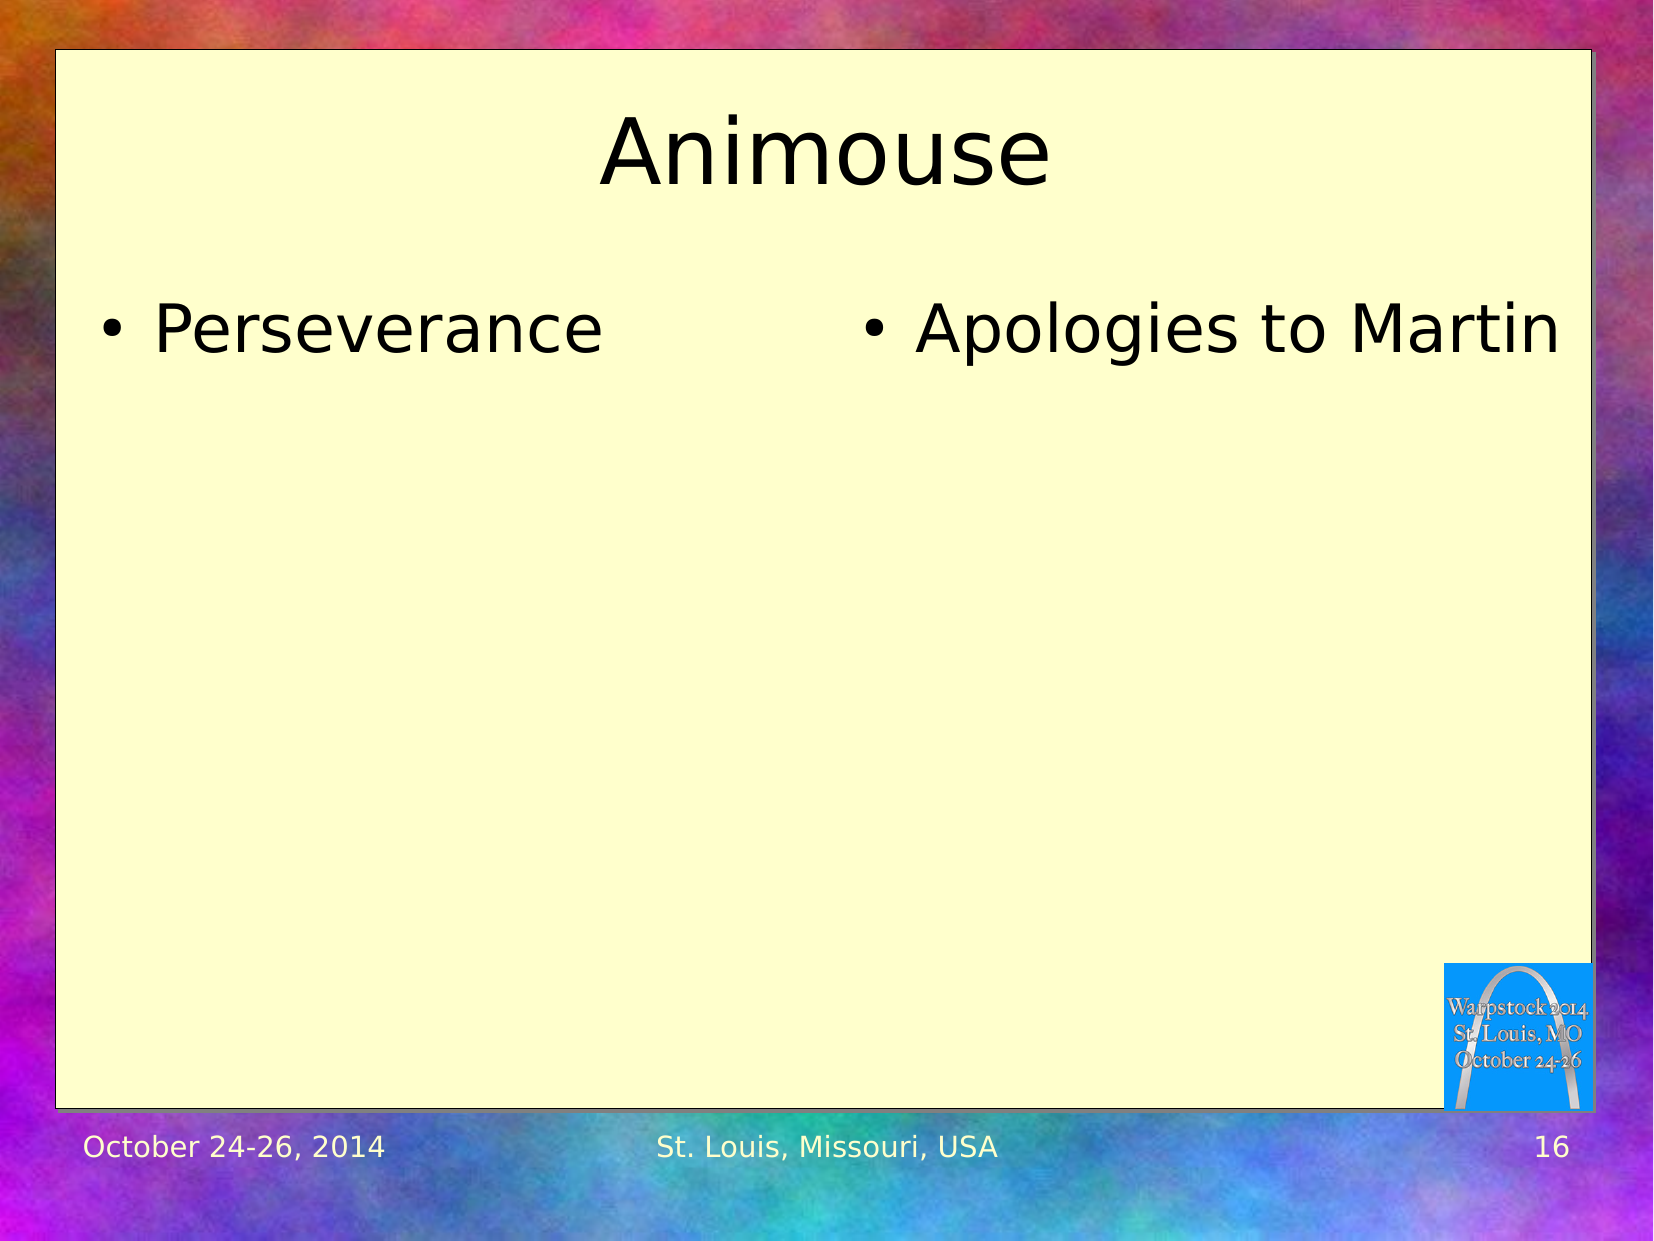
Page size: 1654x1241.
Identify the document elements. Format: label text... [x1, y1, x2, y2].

title Animouse [82, 49, 1571, 257]
list Apologies to Martin [844, 290, 1571, 1109]
list Perseverance [82, 290, 809, 1109]
picture [0, 0, 1654, 1241]
